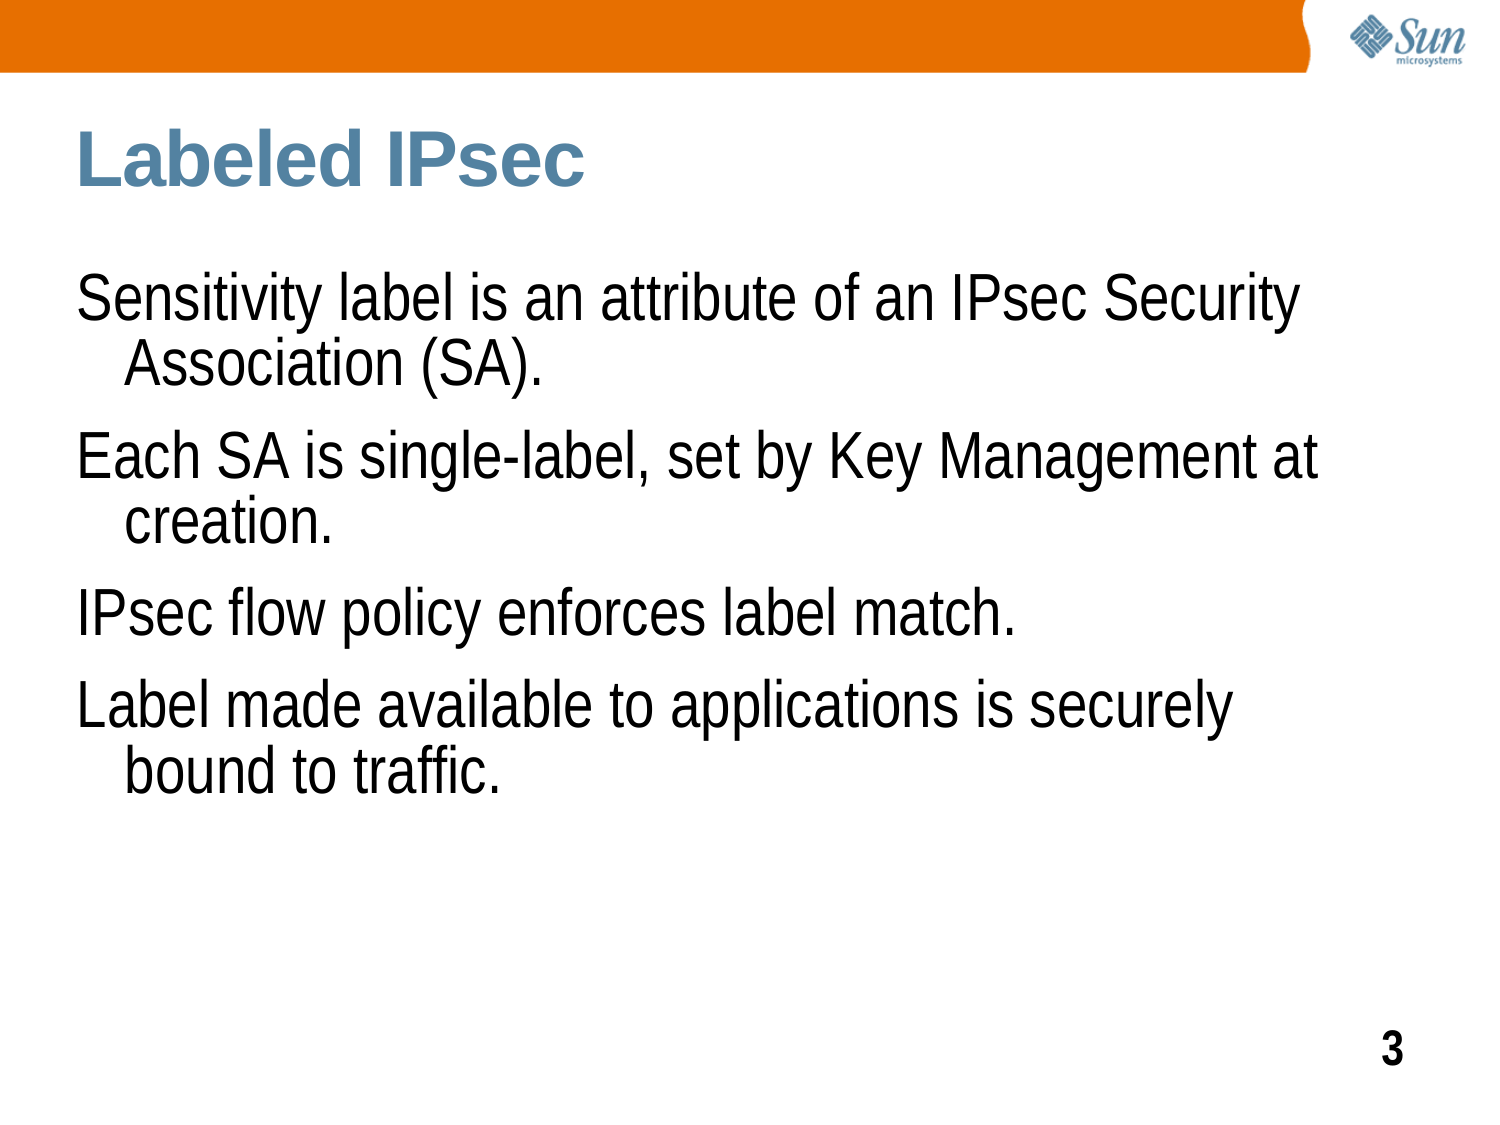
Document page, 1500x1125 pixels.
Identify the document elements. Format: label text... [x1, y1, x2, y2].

title Labeled IPsec [75, 122, 1438, 228]
list Sensitivity label is an attribute of an IPsec Security Association (SA). Each SA is single-label, set by Key Management at creation. IPsec flow policy enforces label match. Label made available to applications is securely bound to traffic. [57, 268, 1394, 1028]
picture [0, 0, 1500, 75]
